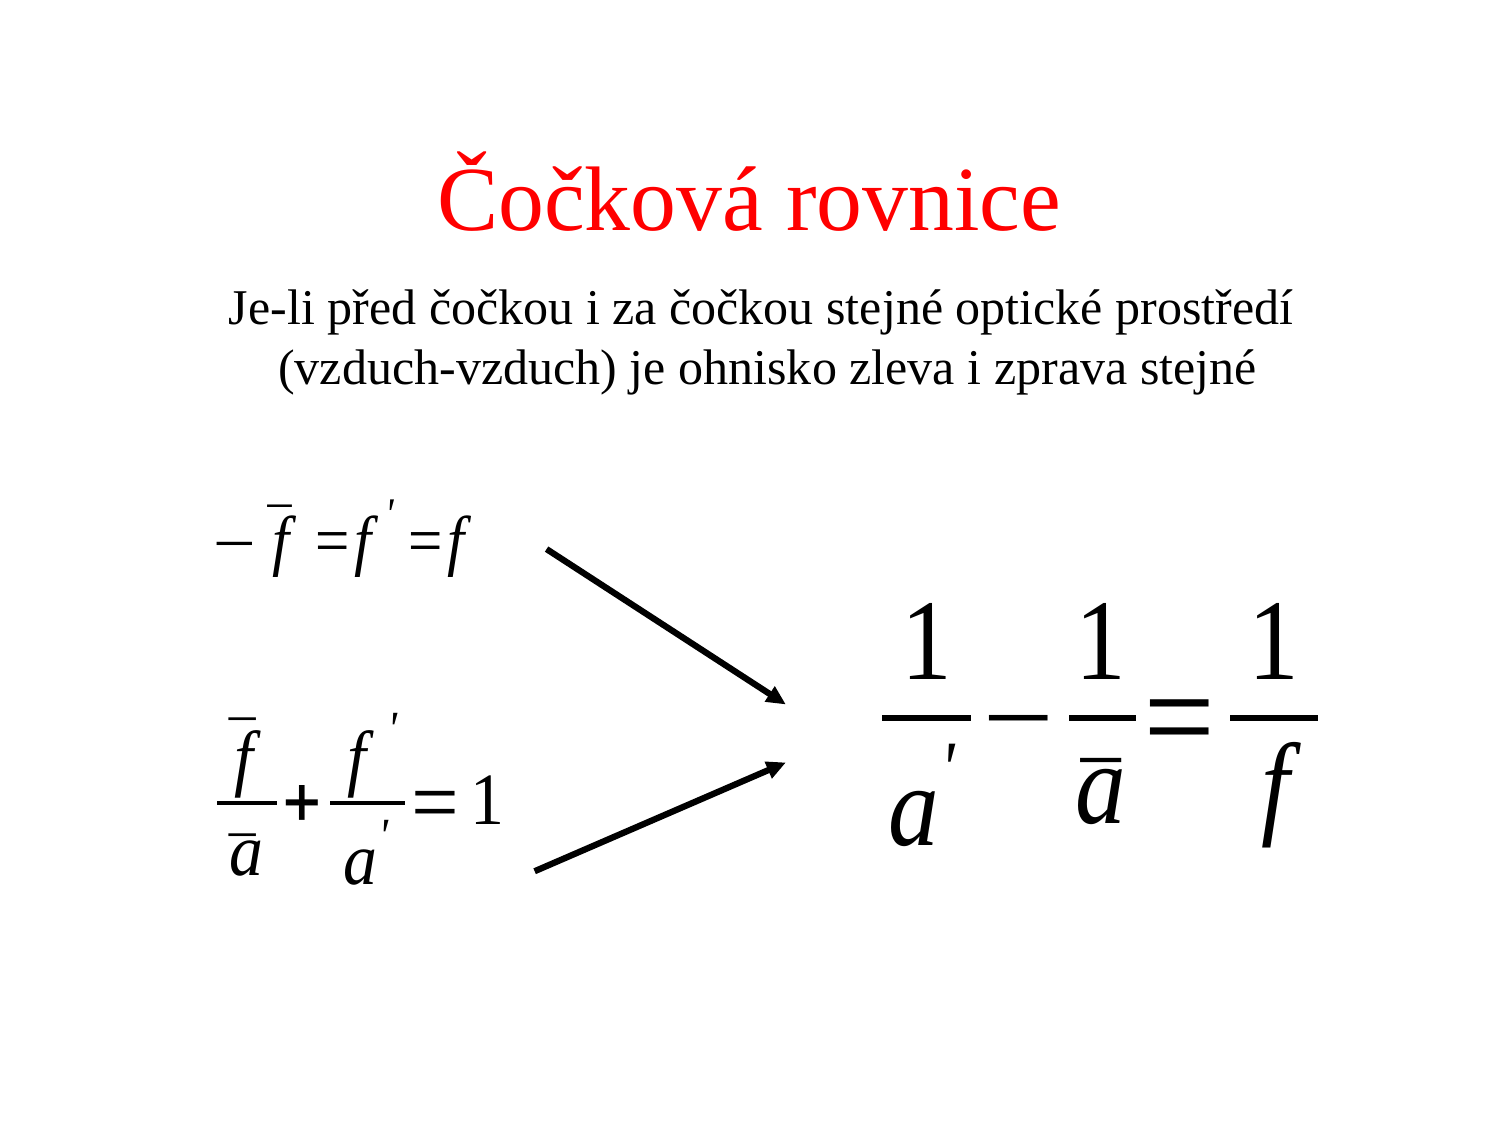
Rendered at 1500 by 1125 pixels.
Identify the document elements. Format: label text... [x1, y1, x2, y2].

chart [194, 704, 529, 909]
chart [194, 491, 516, 583]
chart [850, 578, 1382, 886]
text_box Je-li před čočkou i za čočkou stejné optické prostředí (vzduch-vzduch) je ohnisko zleva i zprava stejné [76, 267, 1459, 403]
title Čočková rovnice [112, 99, 1388, 267]
